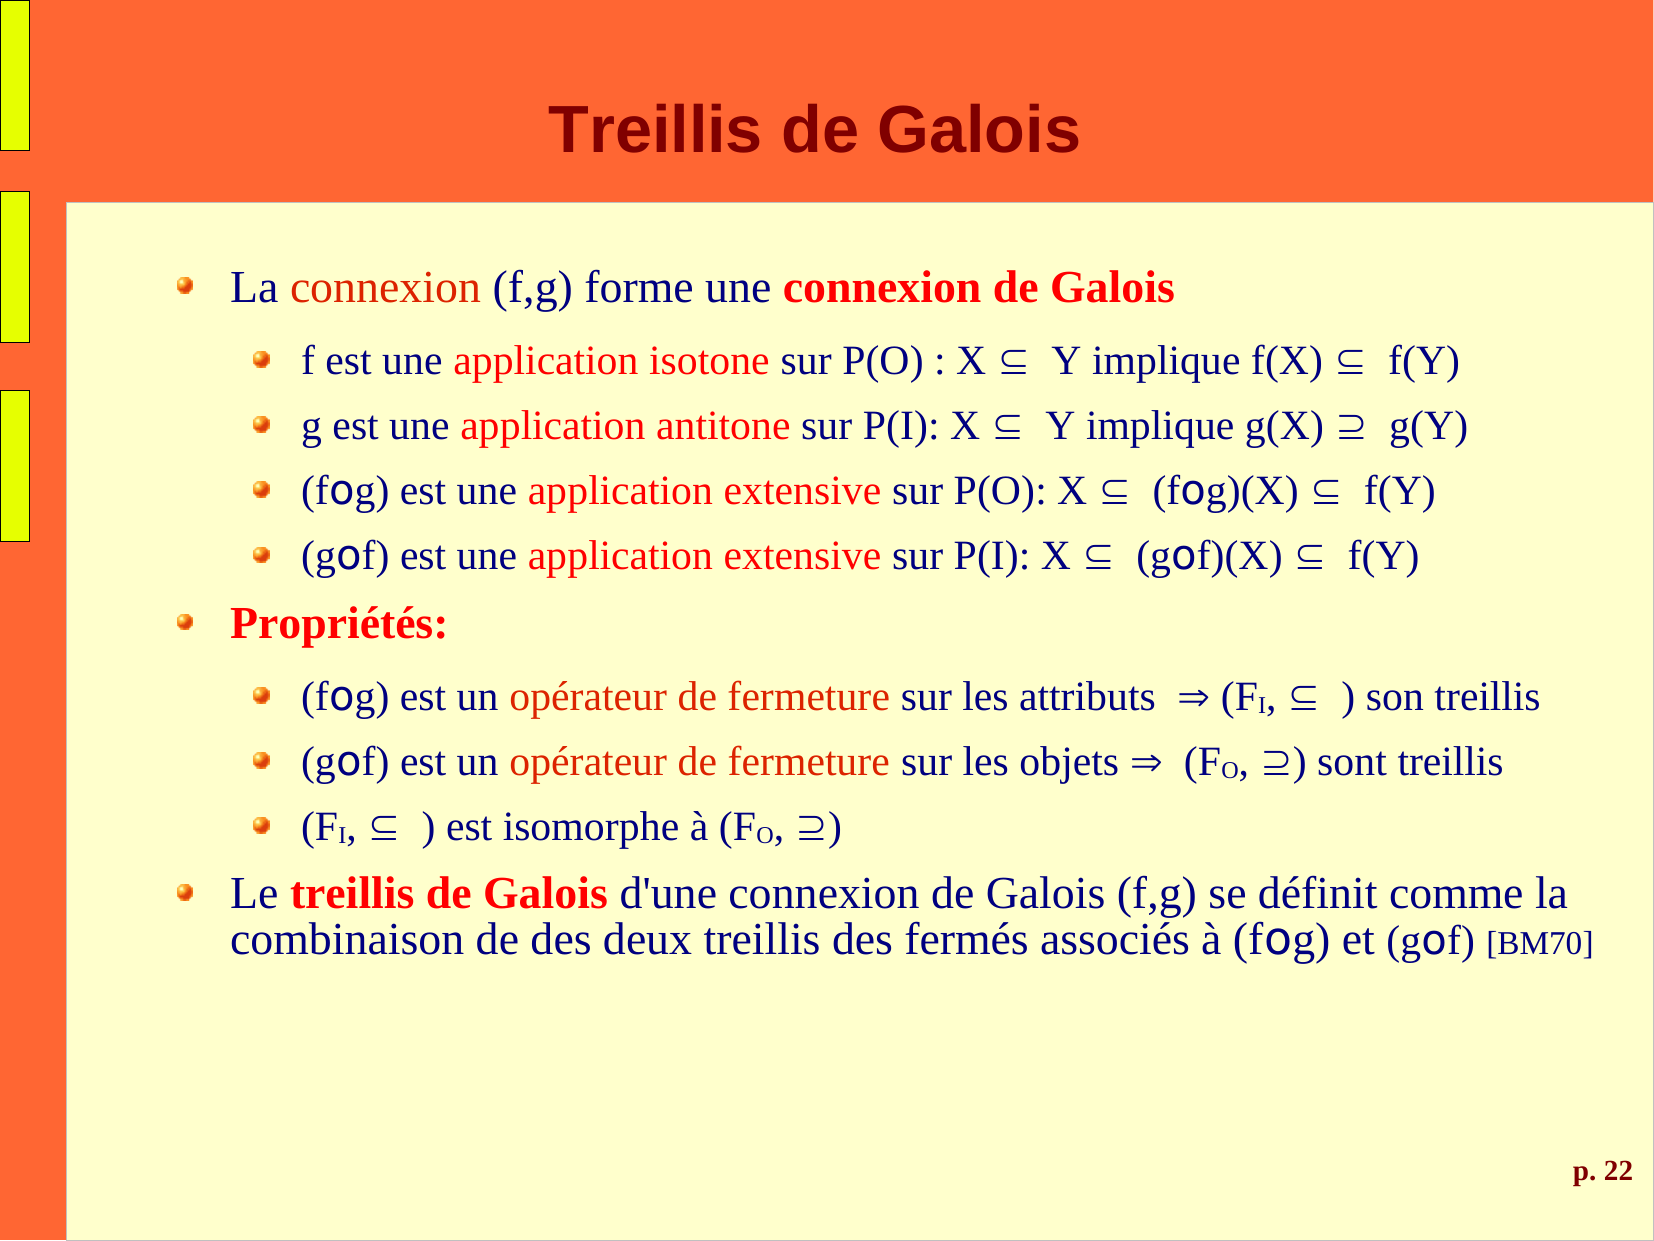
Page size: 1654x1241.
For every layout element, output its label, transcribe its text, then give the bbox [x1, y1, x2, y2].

title Treillis de Galois [118, 95, 1531, 171]
list La connexion (f,g) forme une connexion de Galois f est une application isotone sur P(O) : X  Y implique f(X)  f(Y) g est une application antitone sur P(I): X  Y implique g(X)  g(Y) (fog) est une application extensive sur P(O): X  (fog)(X)  f(Y) (gof) est une application extensive sur P(I): X  (gof)(X)  f(Y) Propriétés: (fog) est un opérateur de fermeture sur les attributs  (FI,  ) son treillis (gof) est un opérateur de fermeture sur les objets  (FO, ) sont treillis (FI,  ) est isomorphe à (FO, ) Le treillis de Galois d'une connexion de Galois (f,g) se définit comme la combinaison de des deux treillis des fermés associés à (fog) et (gof) [BM70] [159, 265, 1599, 1084]
